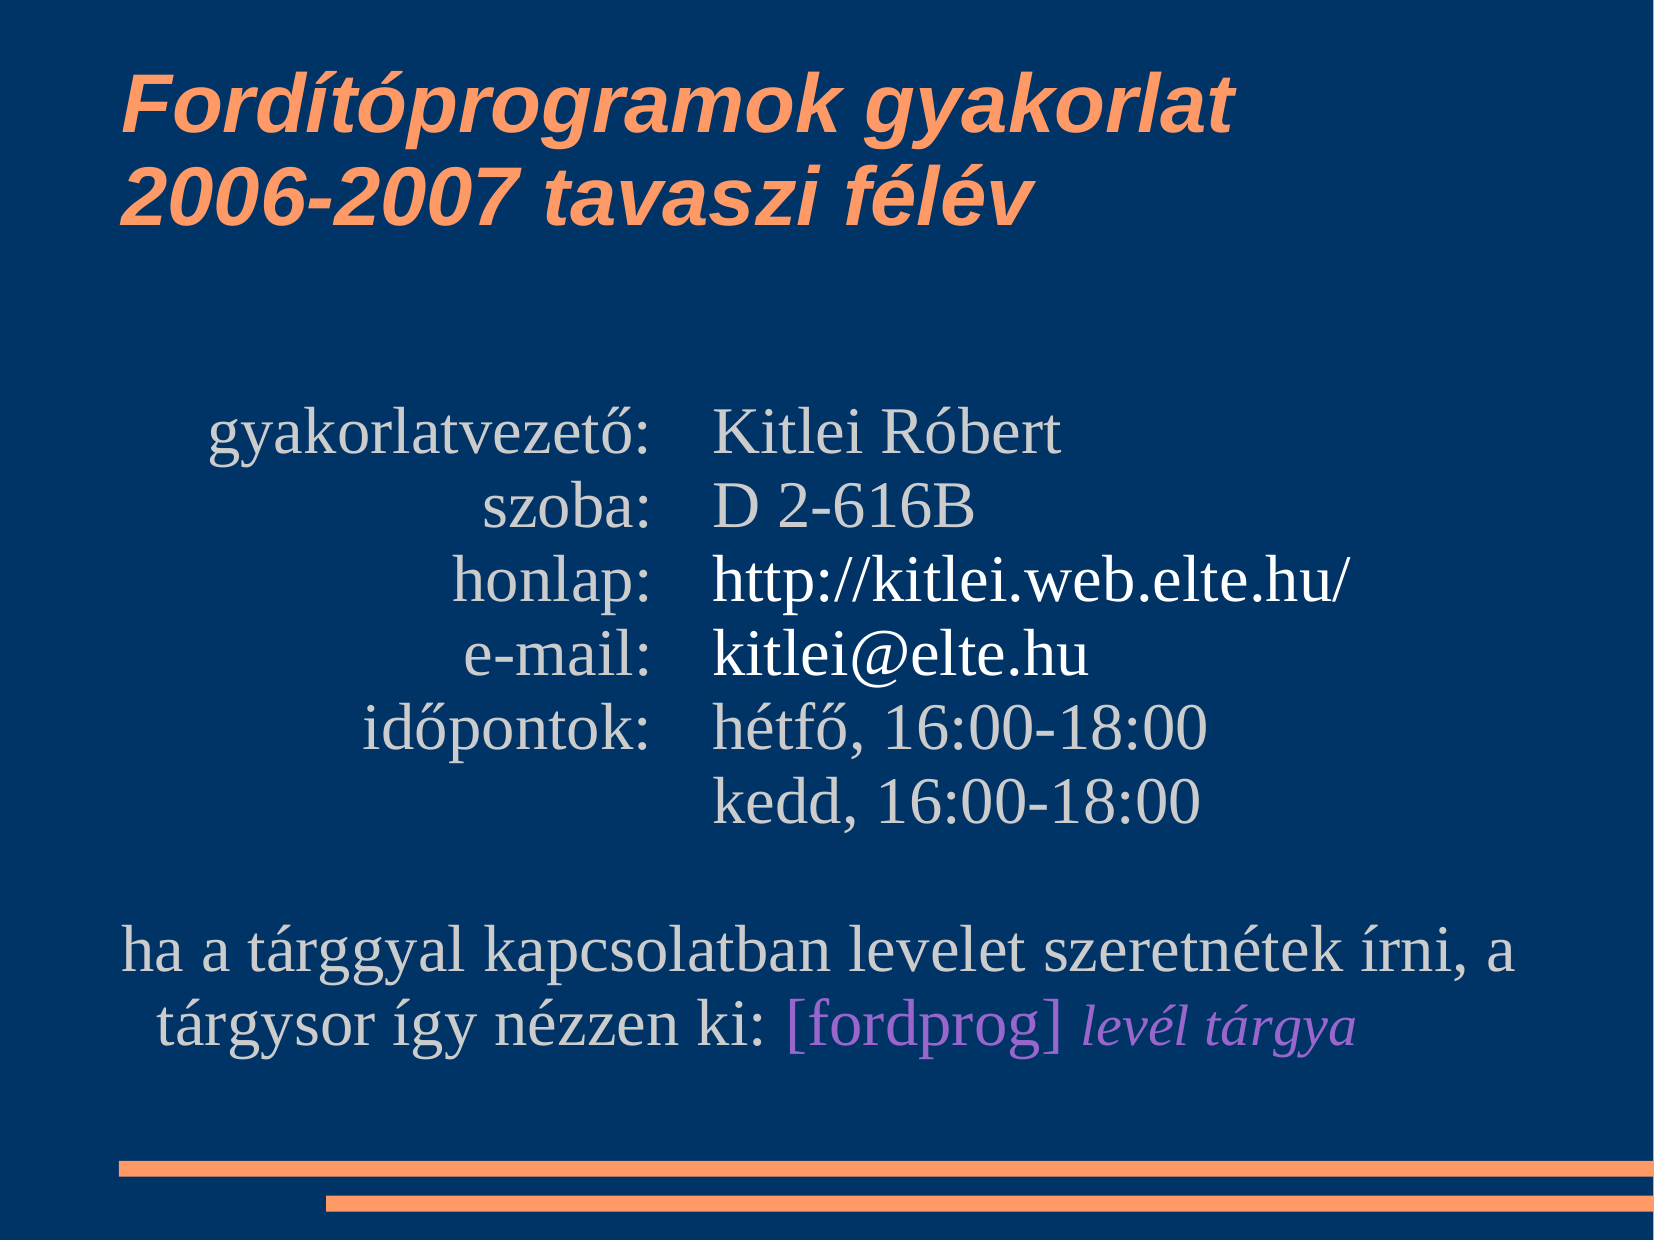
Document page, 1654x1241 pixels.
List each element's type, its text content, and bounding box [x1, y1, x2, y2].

title Fordítóprogramok gyakorlat 2006-2007 tavaszi félév [121, 46, 1534, 254]
subtitle gyakorlatvezető: Kitlei Róbert szoba: D 2-616B honlap: http://kitlei.web.elte.hu/ e-mail: kitlei@elte.hu időpontok: hétfő, 16:00-18:00 kedd, 16:00-18:00 ha a tárggyal kapcsolatban levelet szeretnétek írni, a tárgysor így nézzen ki: [fordprog] levél tárgya [121, 319, 1561, 1135]
